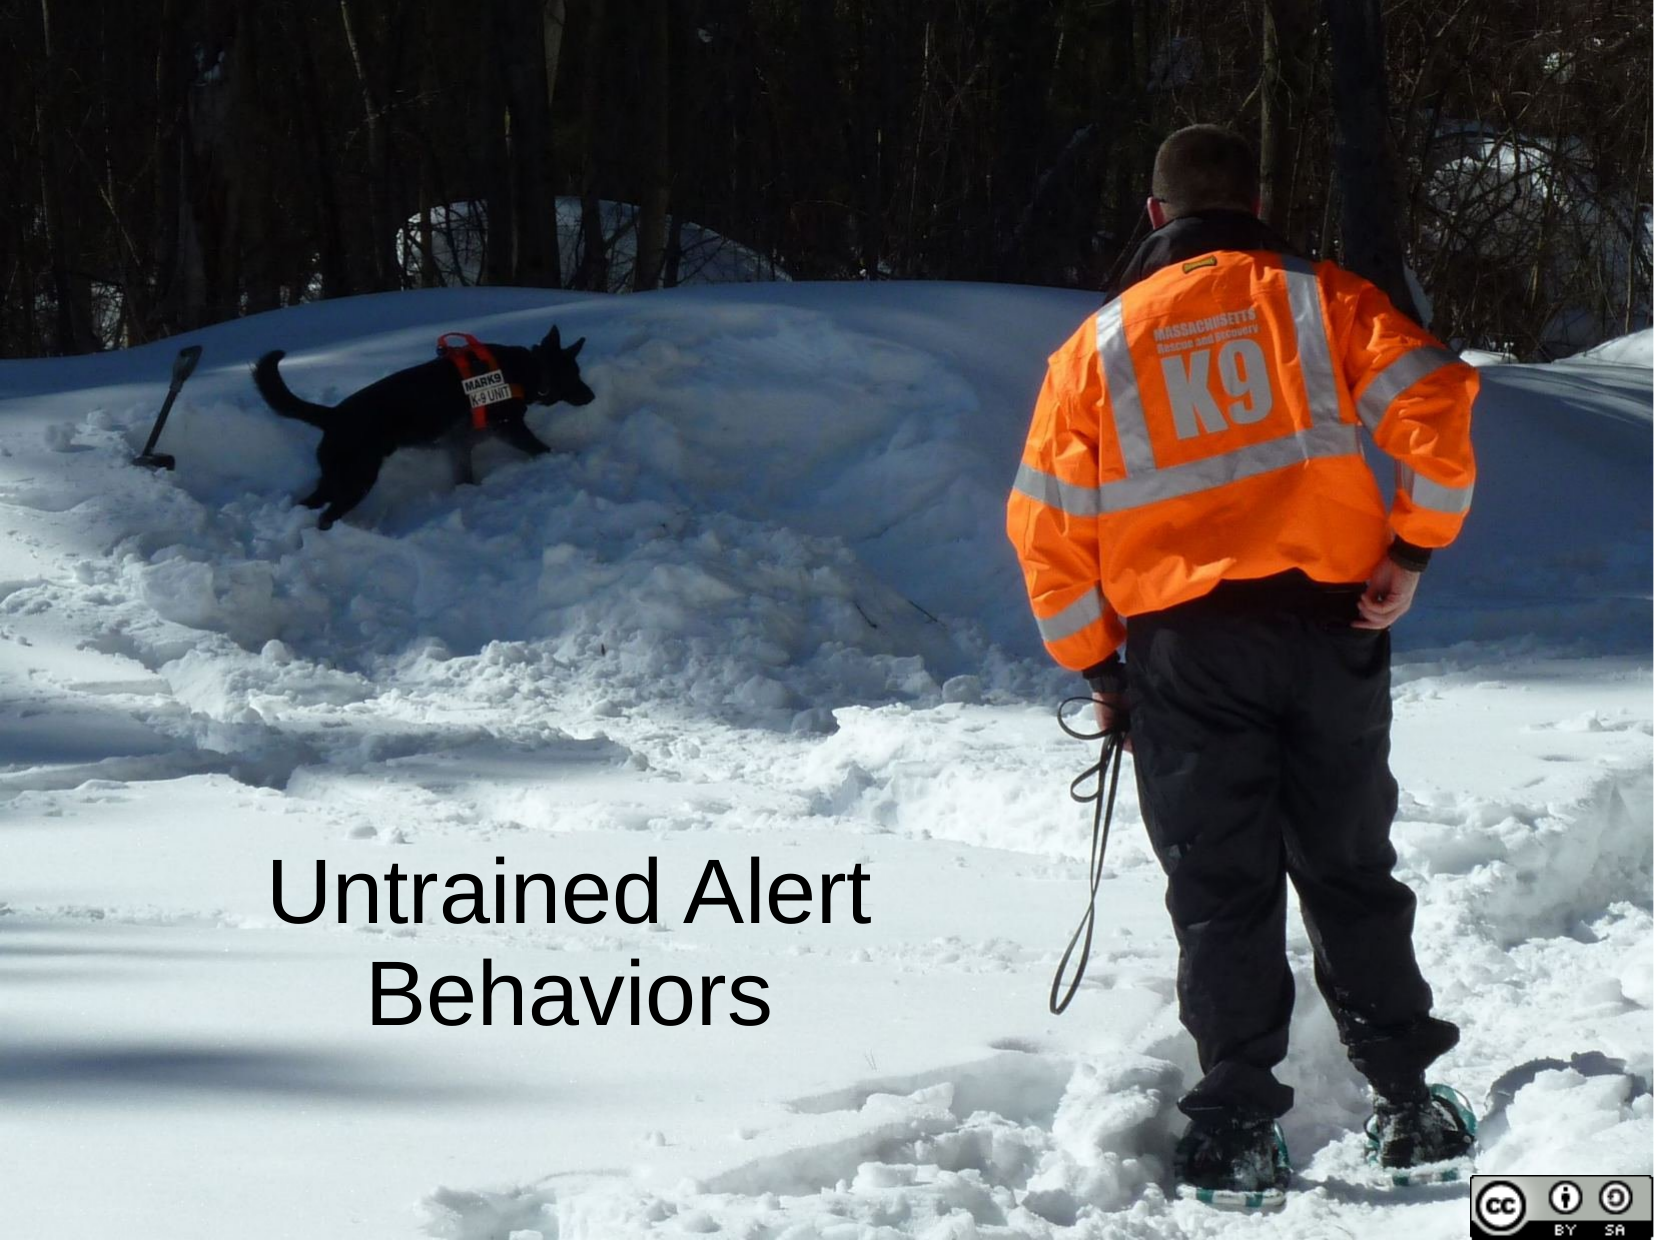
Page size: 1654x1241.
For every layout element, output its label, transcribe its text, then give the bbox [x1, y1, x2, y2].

picture [0, 0, 1654, 1241]
title Untrained Alert Behaviors [57, 839, 1083, 1047]
